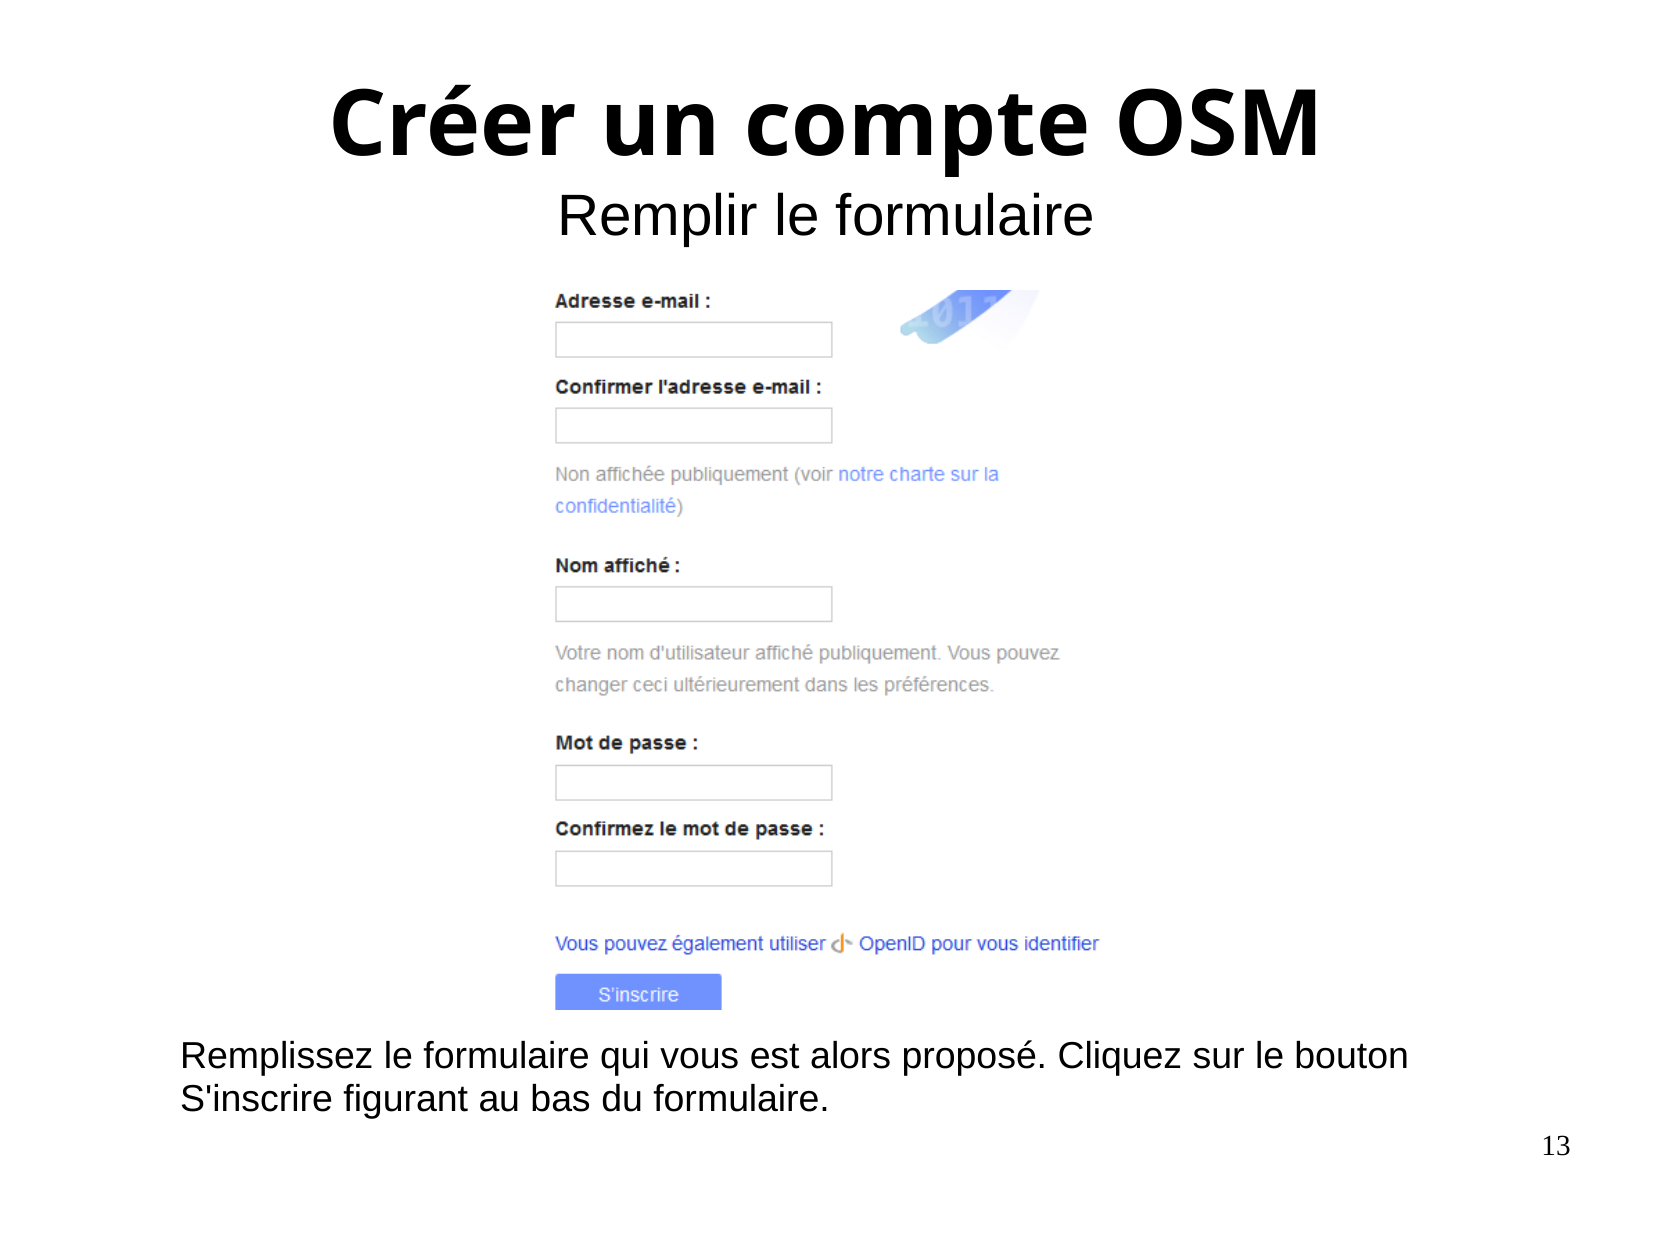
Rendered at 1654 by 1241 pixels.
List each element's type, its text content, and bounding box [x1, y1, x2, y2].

title Créer un compte OSM Remplir le formulaire [82, 49, 1571, 257]
picture [543, 290, 1110, 1010]
text_box Remplissez le formulaire qui vous est alors proposé. Cliquez sur le bouton S'inscrire figurant au bas du formulaire. [165, 1027, 1536, 1127]
